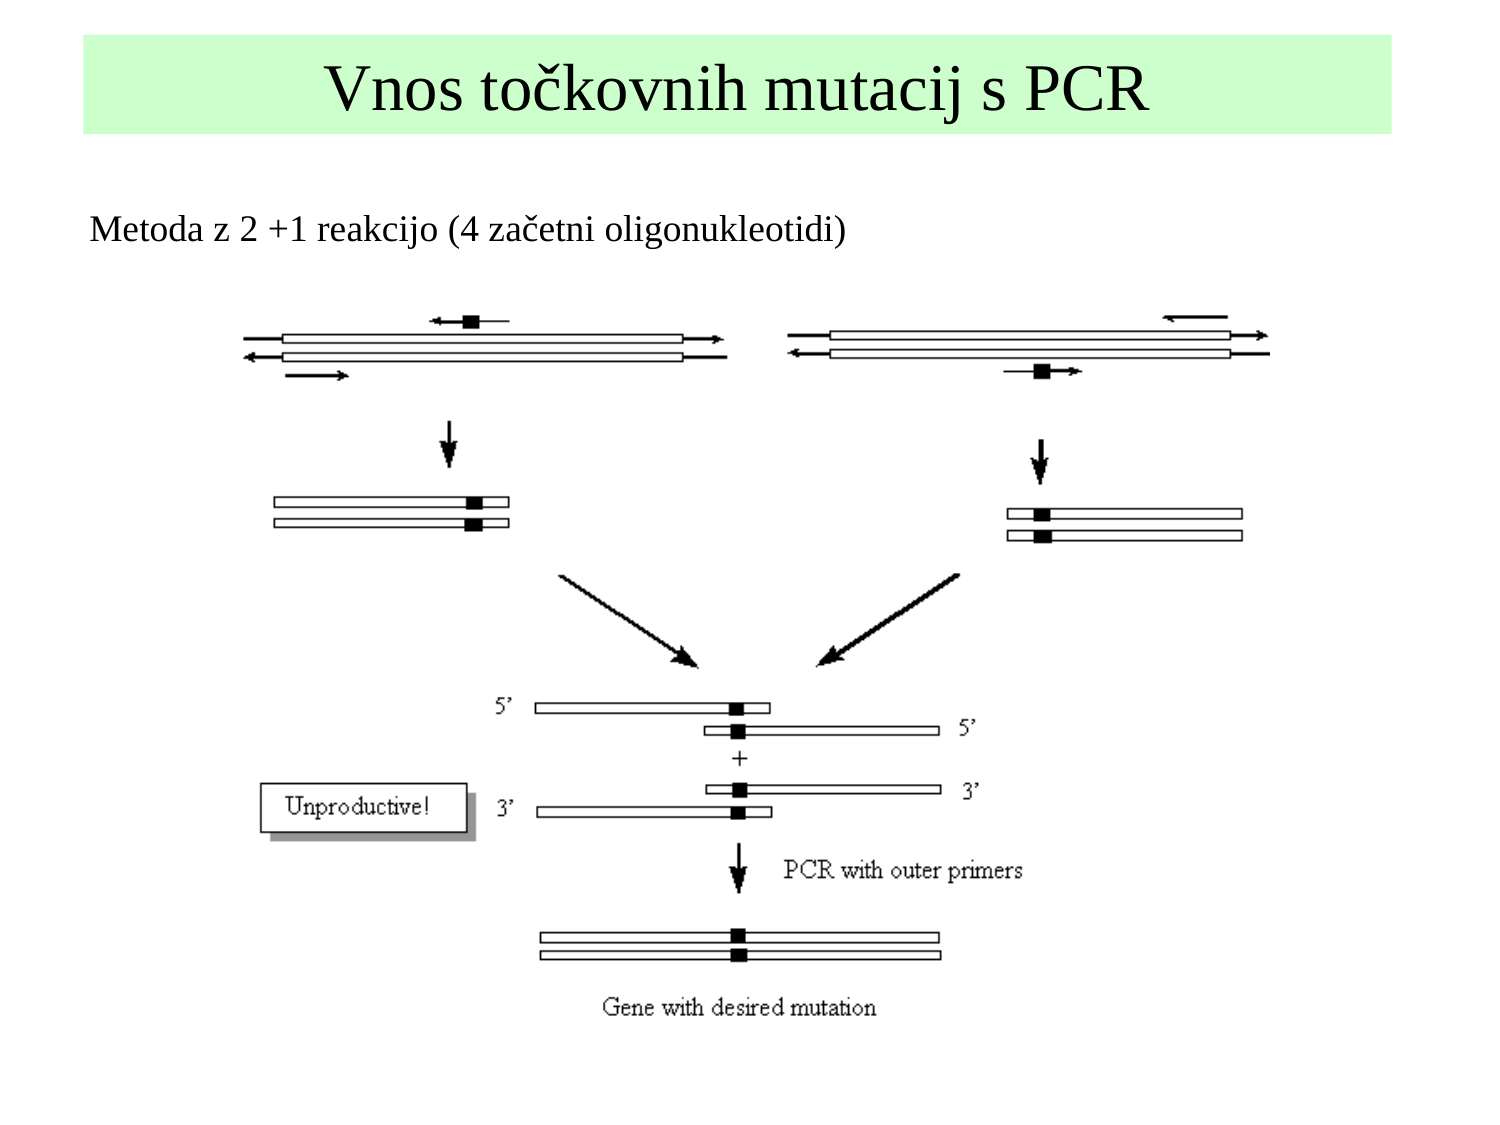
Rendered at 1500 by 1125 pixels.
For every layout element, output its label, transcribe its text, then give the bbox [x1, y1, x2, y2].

list Metoda z 2 +1 reakcijo (4 začetni oligonukleotidi) [64, 196, 1449, 303]
title Vnos točkovnih mutacij s PCR [83, 34, 1392, 134]
picture [242, 314, 1270, 1031]
